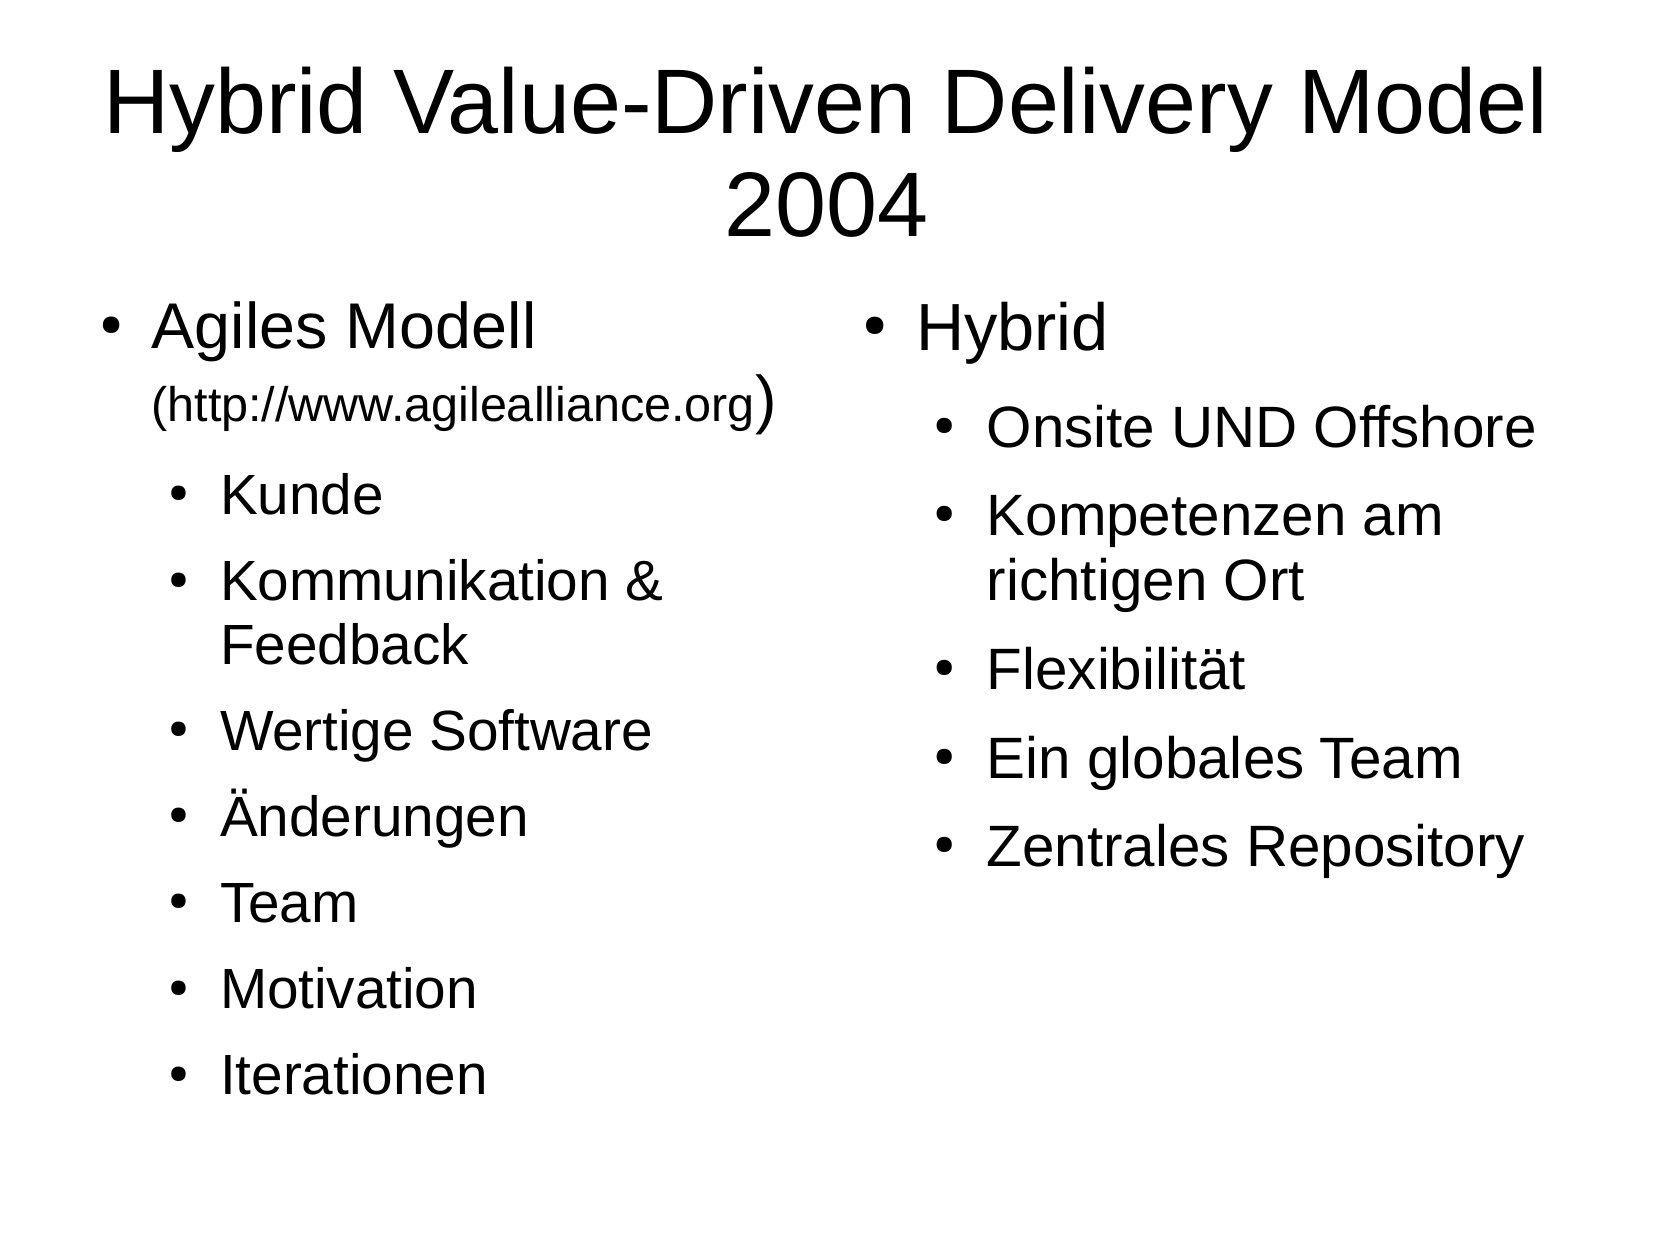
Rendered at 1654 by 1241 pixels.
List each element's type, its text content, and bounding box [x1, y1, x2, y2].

list Agiles Modell (http://www.agilealliance.org) Kunde Kommunikation & Feedback Wertige Software Änderungen Team Motivation Iterationen [82, 290, 809, 1109]
list Hybrid Onsite UND Offshore Kompetenzen am richtigen Ort Flexibilität Ein globales Team Zentrales Repository [845, 290, 1572, 1109]
title Hybrid Value-Driven Delivery Model 2004 [82, 49, 1571, 257]
